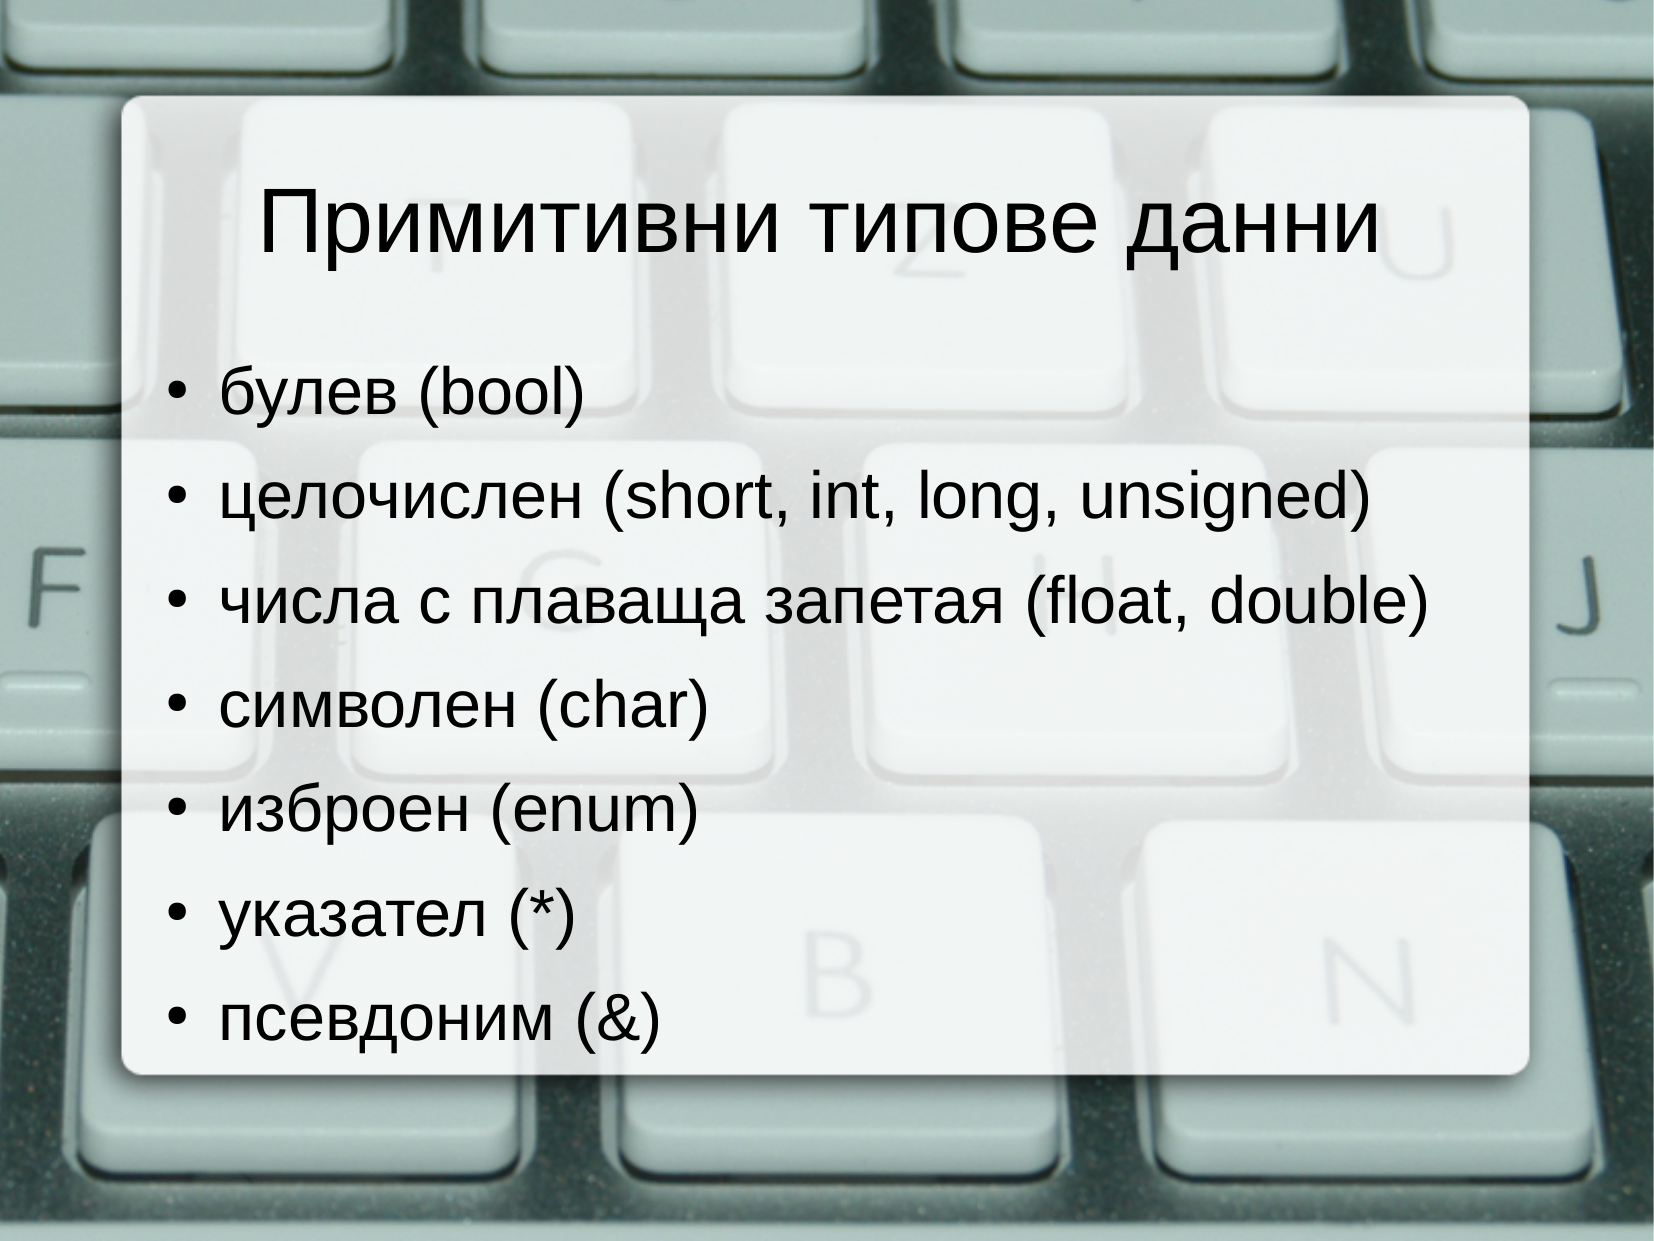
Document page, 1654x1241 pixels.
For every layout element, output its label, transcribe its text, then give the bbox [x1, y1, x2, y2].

picture [0, 0, 1654, 1241]
list булев (bool) целочислен (short, int, long, unsigned) числа с плаваща запетая (float, double) символен (char) изброен (enum) указател (*) псевдоним (&) [147, 354, 1506, 1074]
title Примитивни типове данни [135, 117, 1506, 325]
